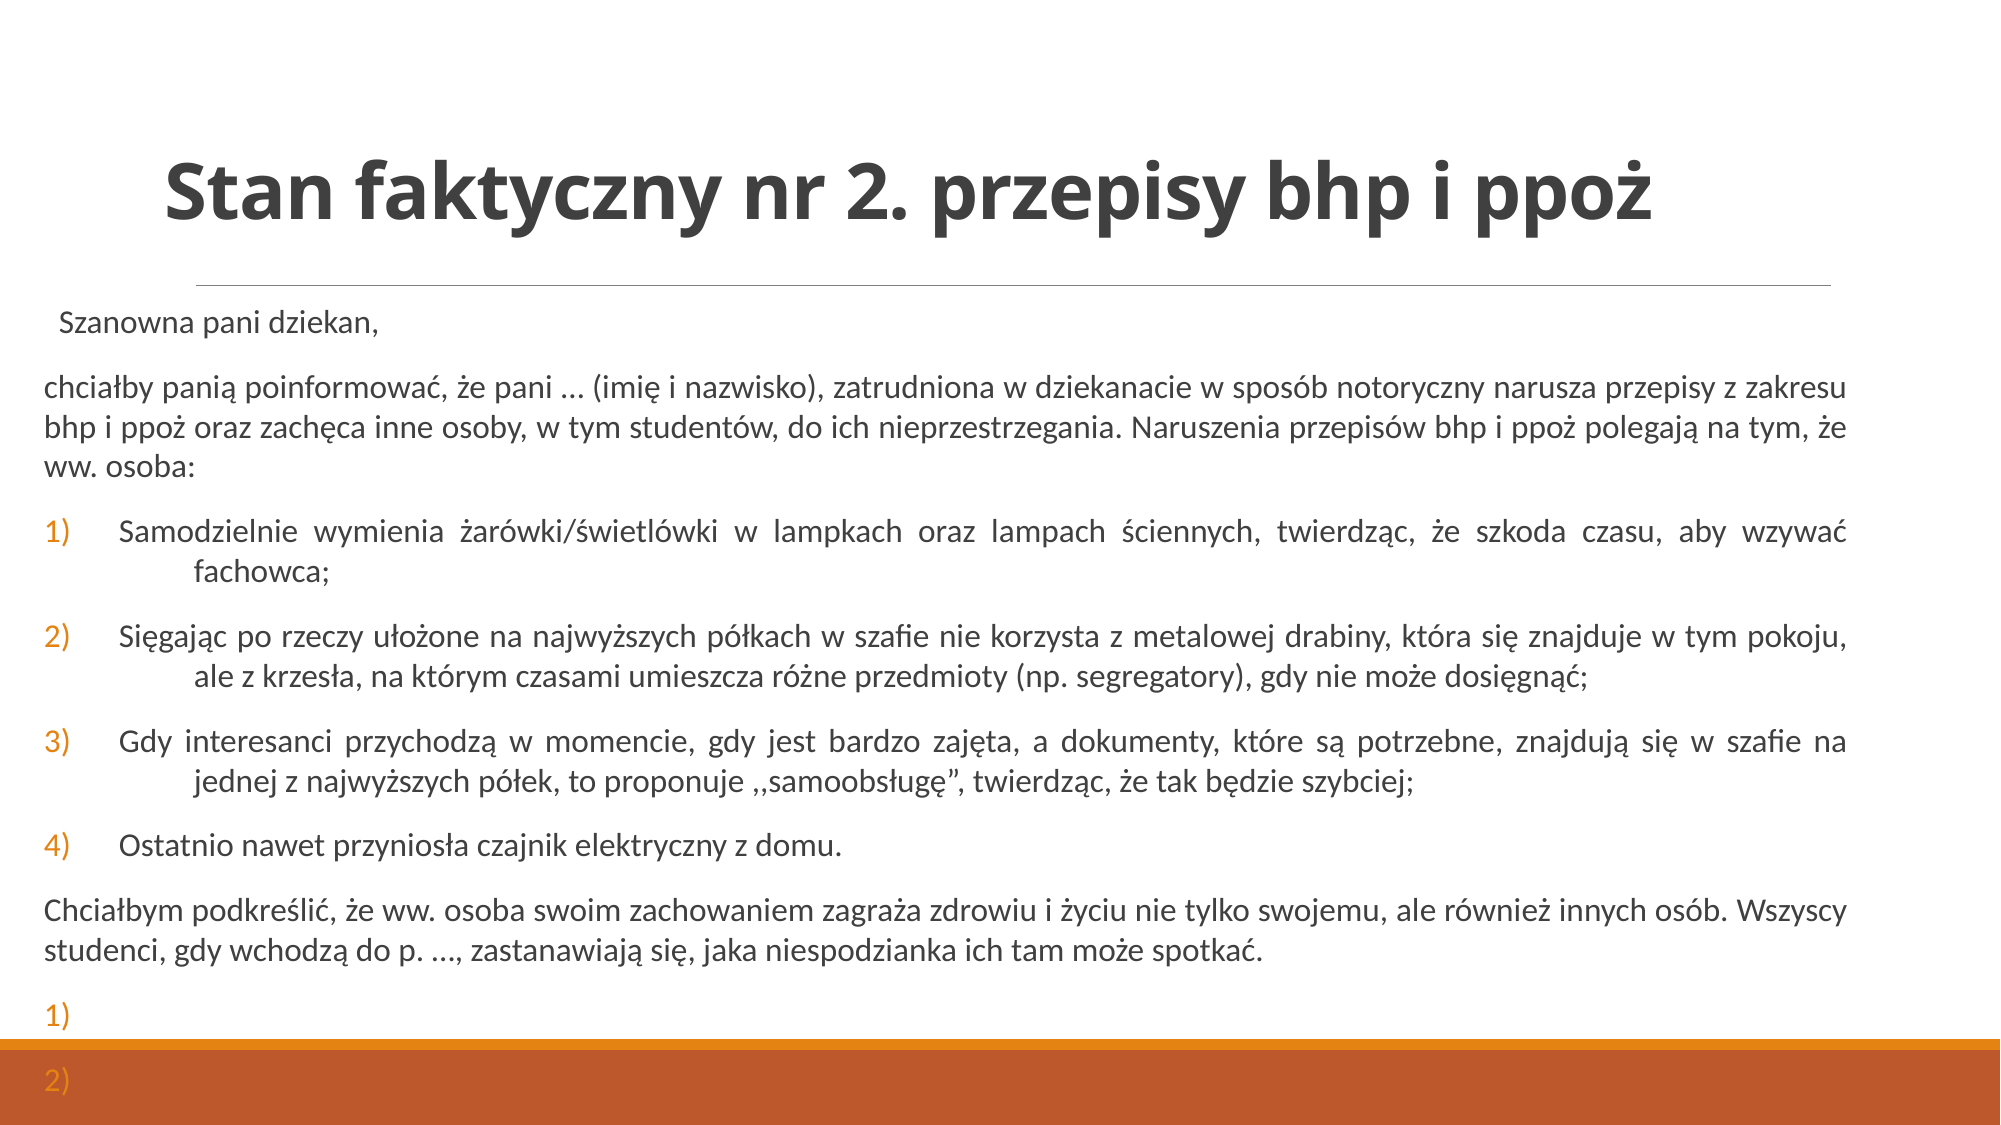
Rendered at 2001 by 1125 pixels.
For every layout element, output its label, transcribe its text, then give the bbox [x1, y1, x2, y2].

list Szanowna pani dziekan, chciałby panią poinformować, że pani … (imię i nazwisko), zatrudniona w dziekanacie w sposób notoryczny narusza przepisy z zakresu bhp i ppoż oraz zachęca inne osoby, w tym studentów, do ich nieprzestrzegania. Naruszenia przepisów bhp i ppoż polegają na tym, że ww. osoba: Samodzielnie wymienia żarówki/świetlówki w lampkach oraz lampach ściennych, twierdząc, że szkoda czasu, aby wzywać fachowca; Sięgając po rzeczy ułożone na najwyższych półkach w szafie nie korzysta z metalowej drabiny, która się znajduje w tym pokoju, ale z krzesła, na którym czasami umieszcza różne przedmioty (np. segregatory), gdy nie może dosięgnąć; Gdy interesanci przychodzą w momencie, gdy jest bardzo zajęta, a dokumenty, które są potrzebne, znajdują się w szafie na jednej z najwyższych półek, to proponuje ,,samoobsługę”, twierdząc, że tak będzie szybciej; Ostatnio nawet przyniosła czajnik elektryczny z domu. Chciałbym podkreślić, że ww. osoba swoim zachowaniem zagraża zdrowiu i życiu nie tylko swojemu, ale również innych osób. Wszyscy studenci, gdy wchodzą do p. …, zastanawiają się, jaka niespodzianka ich tam może spotkać. [43, 292, 1850, 1096]
title Stan faktyczny nr 2. przepisy bhp i ppoż [149, 101, 1851, 244]
